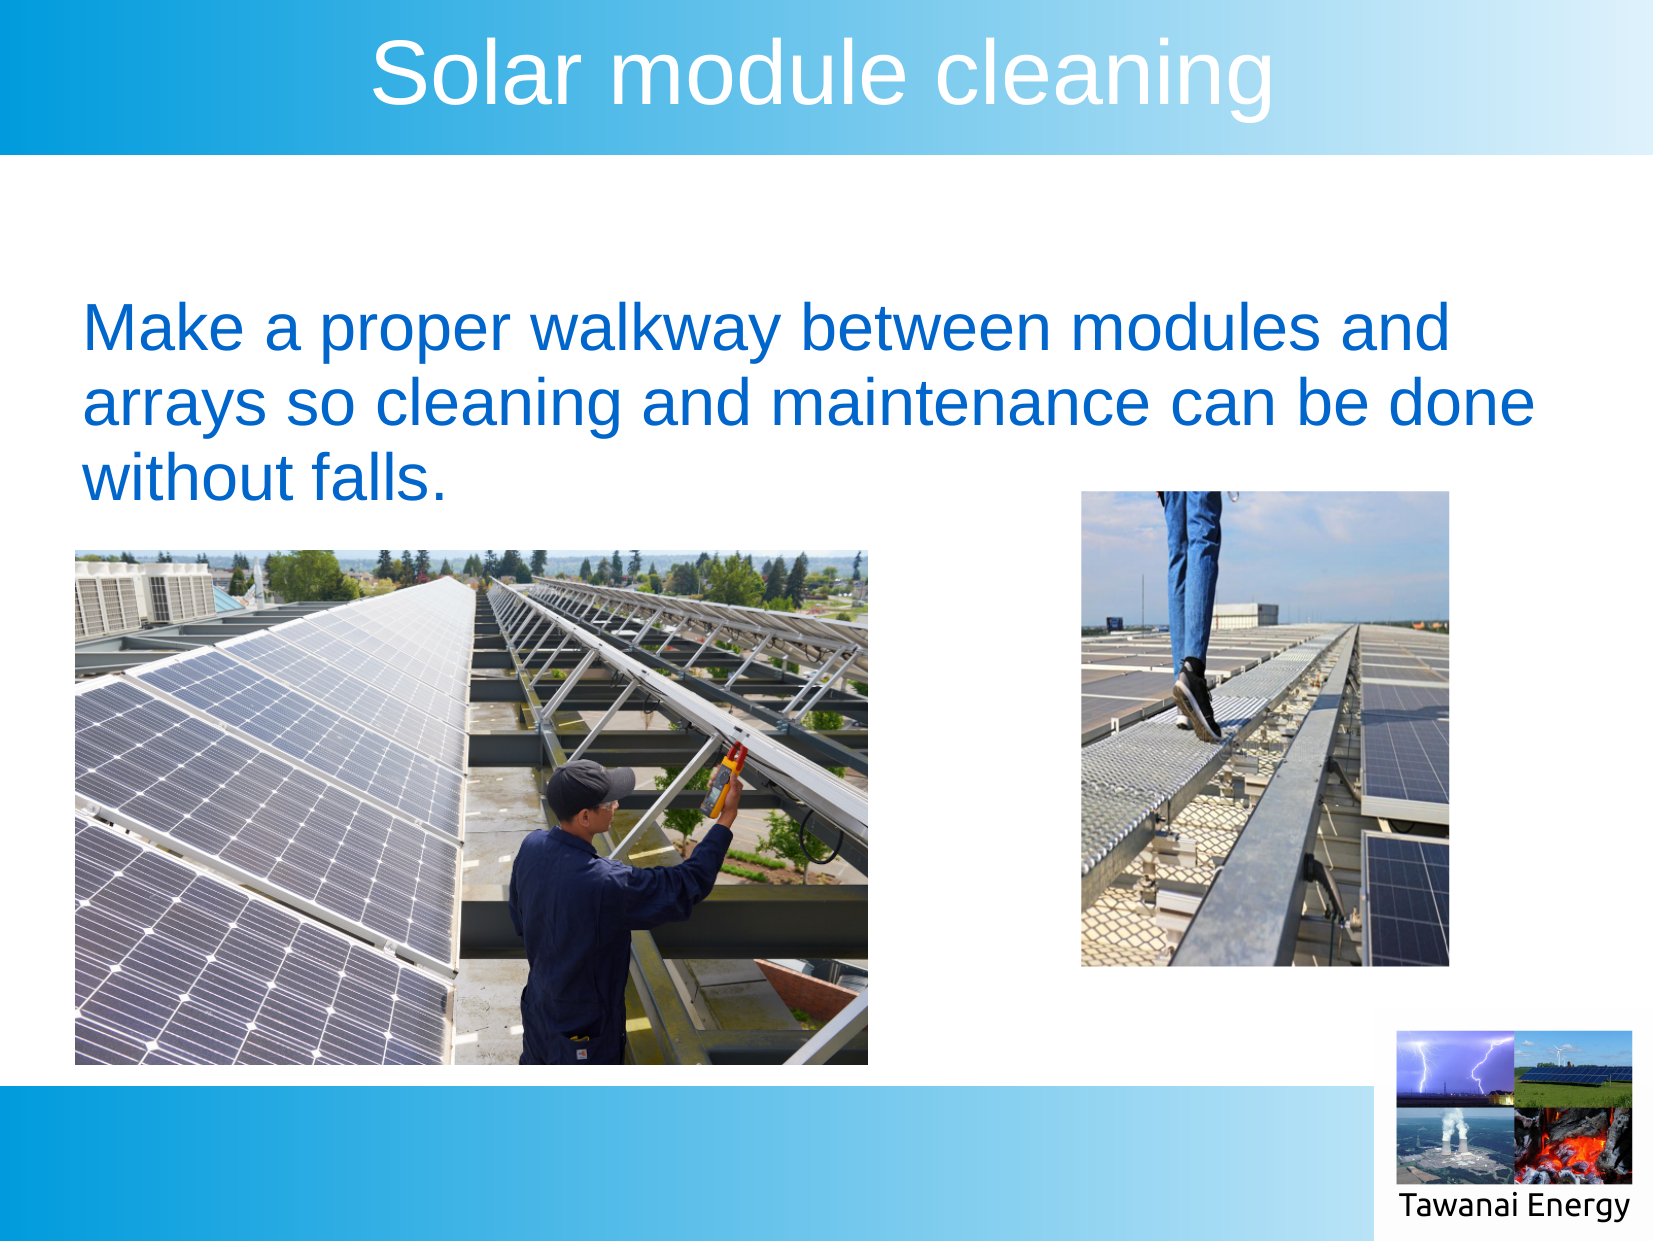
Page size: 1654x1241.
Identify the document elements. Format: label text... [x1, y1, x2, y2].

list Make a proper walkway between modules and arrays so cleaning and maintenance can be done without falls. [82, 290, 1571, 1010]
picture [1020, 479, 1531, 991]
picture [1374, 1009, 1654, 1241]
picture [75, 550, 868, 1066]
title Solar module cleaning [79, 20, 1568, 126]
